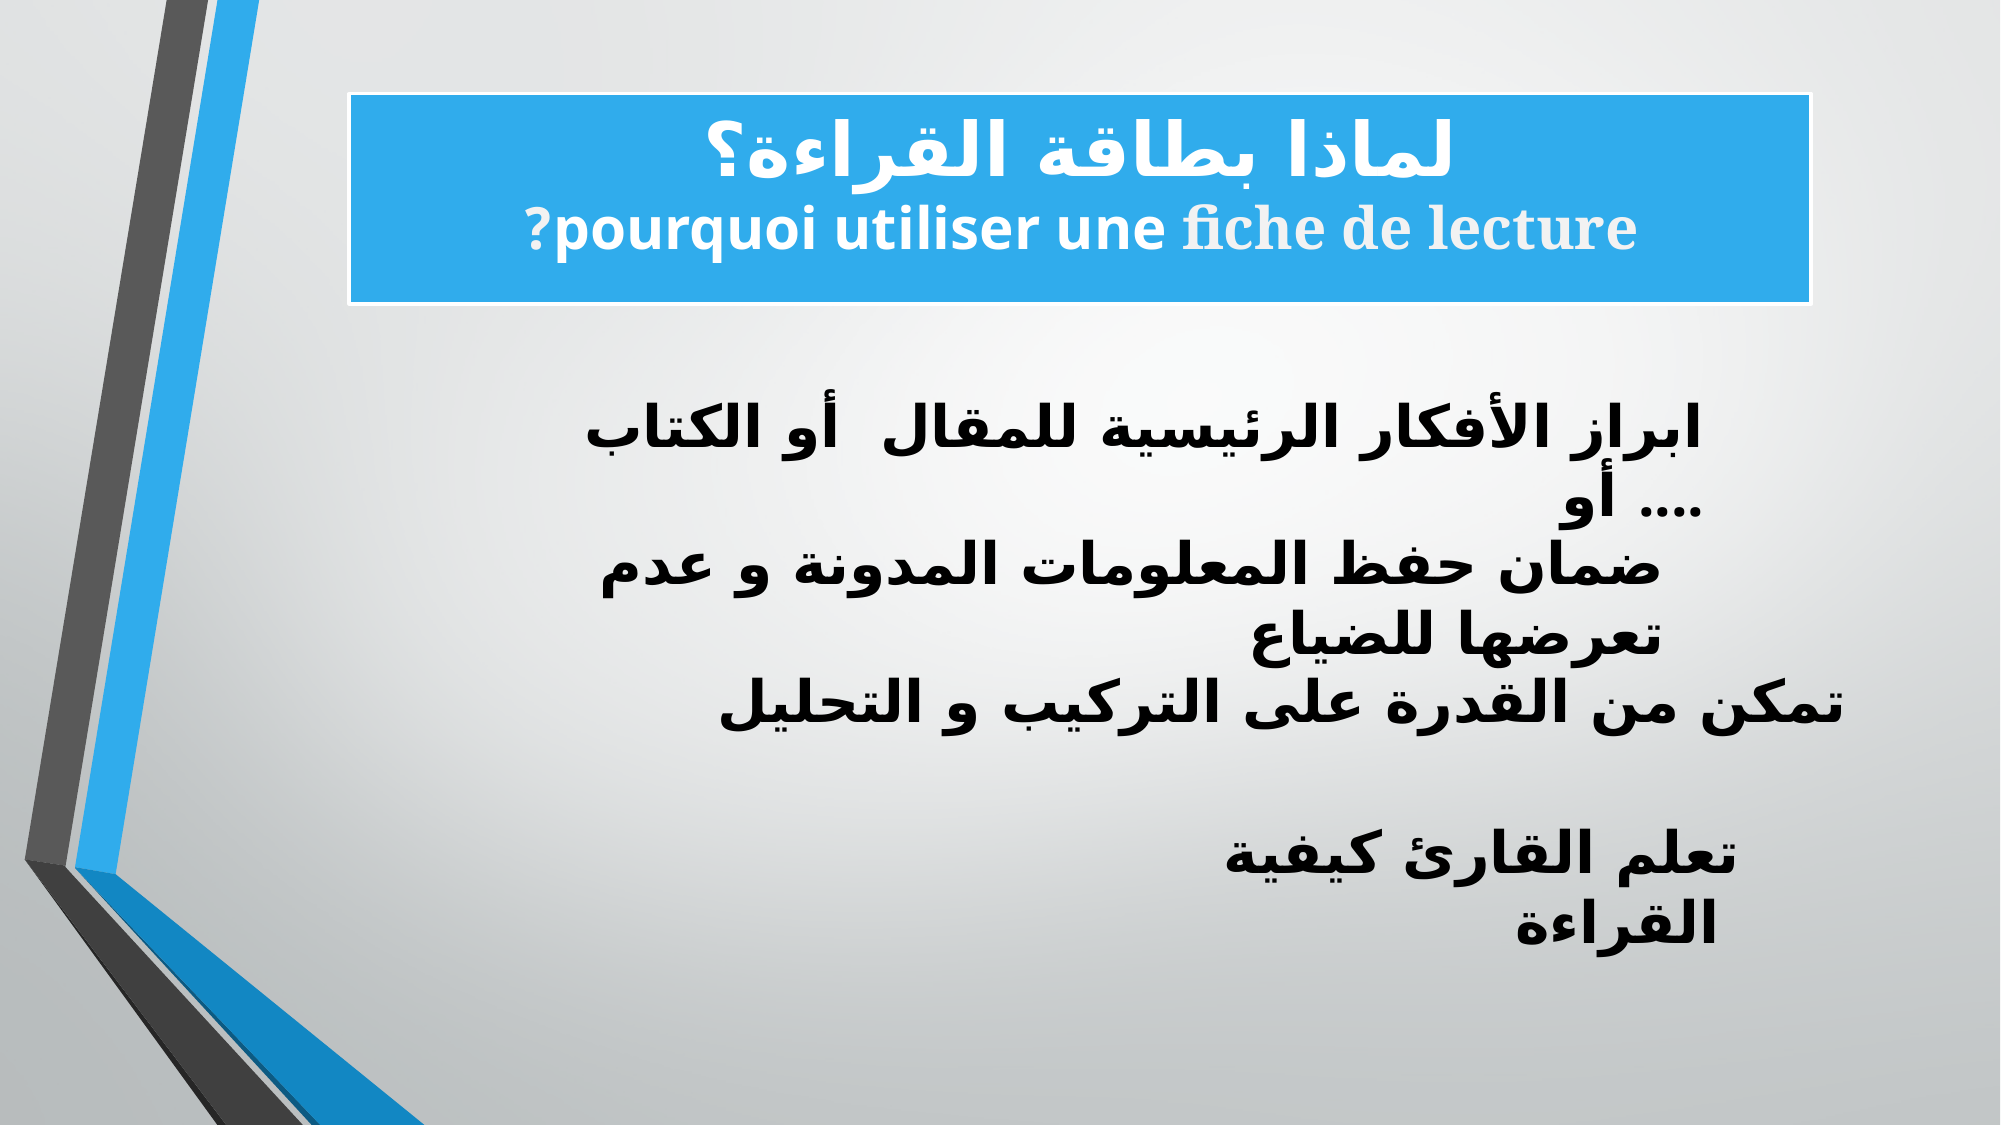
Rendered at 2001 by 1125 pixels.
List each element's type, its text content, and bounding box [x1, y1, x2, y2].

text_box ابراز الأفكار الرئيسية للمقال أو الكتاب أو .... [569, 381, 1863, 467]
text_box لماذا بطاقة القراءة؟ pourquoi utiliser une fiche de lecture? [349, 93, 1812, 304]
text_box تعلم القارئ كيفية القراءة [1209, 808, 1863, 894]
text_box ضمان حفظ المعلومات المدونة و عدم تعرضها للضياع [584, 519, 1863, 605]
text_box تمكن من القدرة على التركيب و التحليل [702, 656, 1879, 743]
